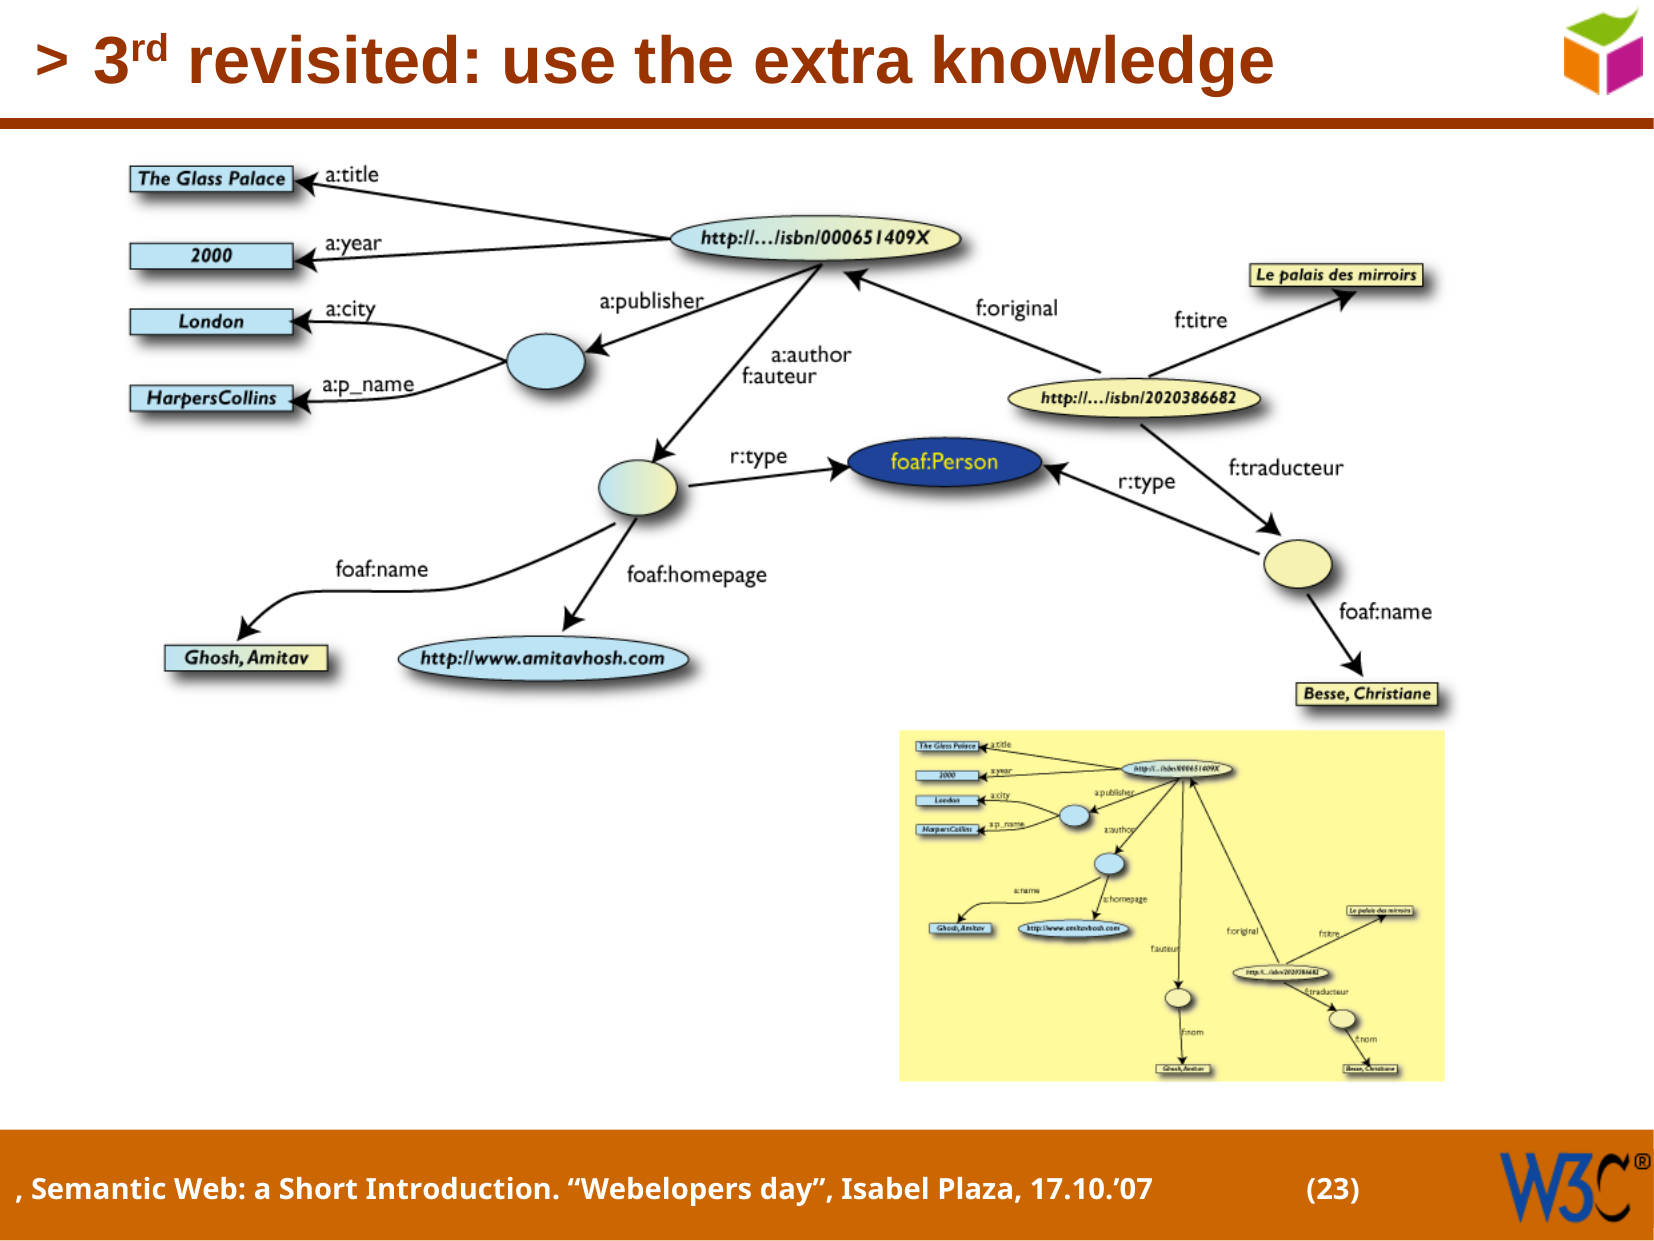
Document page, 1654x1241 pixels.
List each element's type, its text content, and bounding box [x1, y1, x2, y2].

picture [118, 155, 1469, 1087]
picture [1564, 5, 1643, 95]
picture [1495, 1149, 1654, 1228]
title 3rd revisited: use the extra knowledge [93, 0, 1493, 119]
